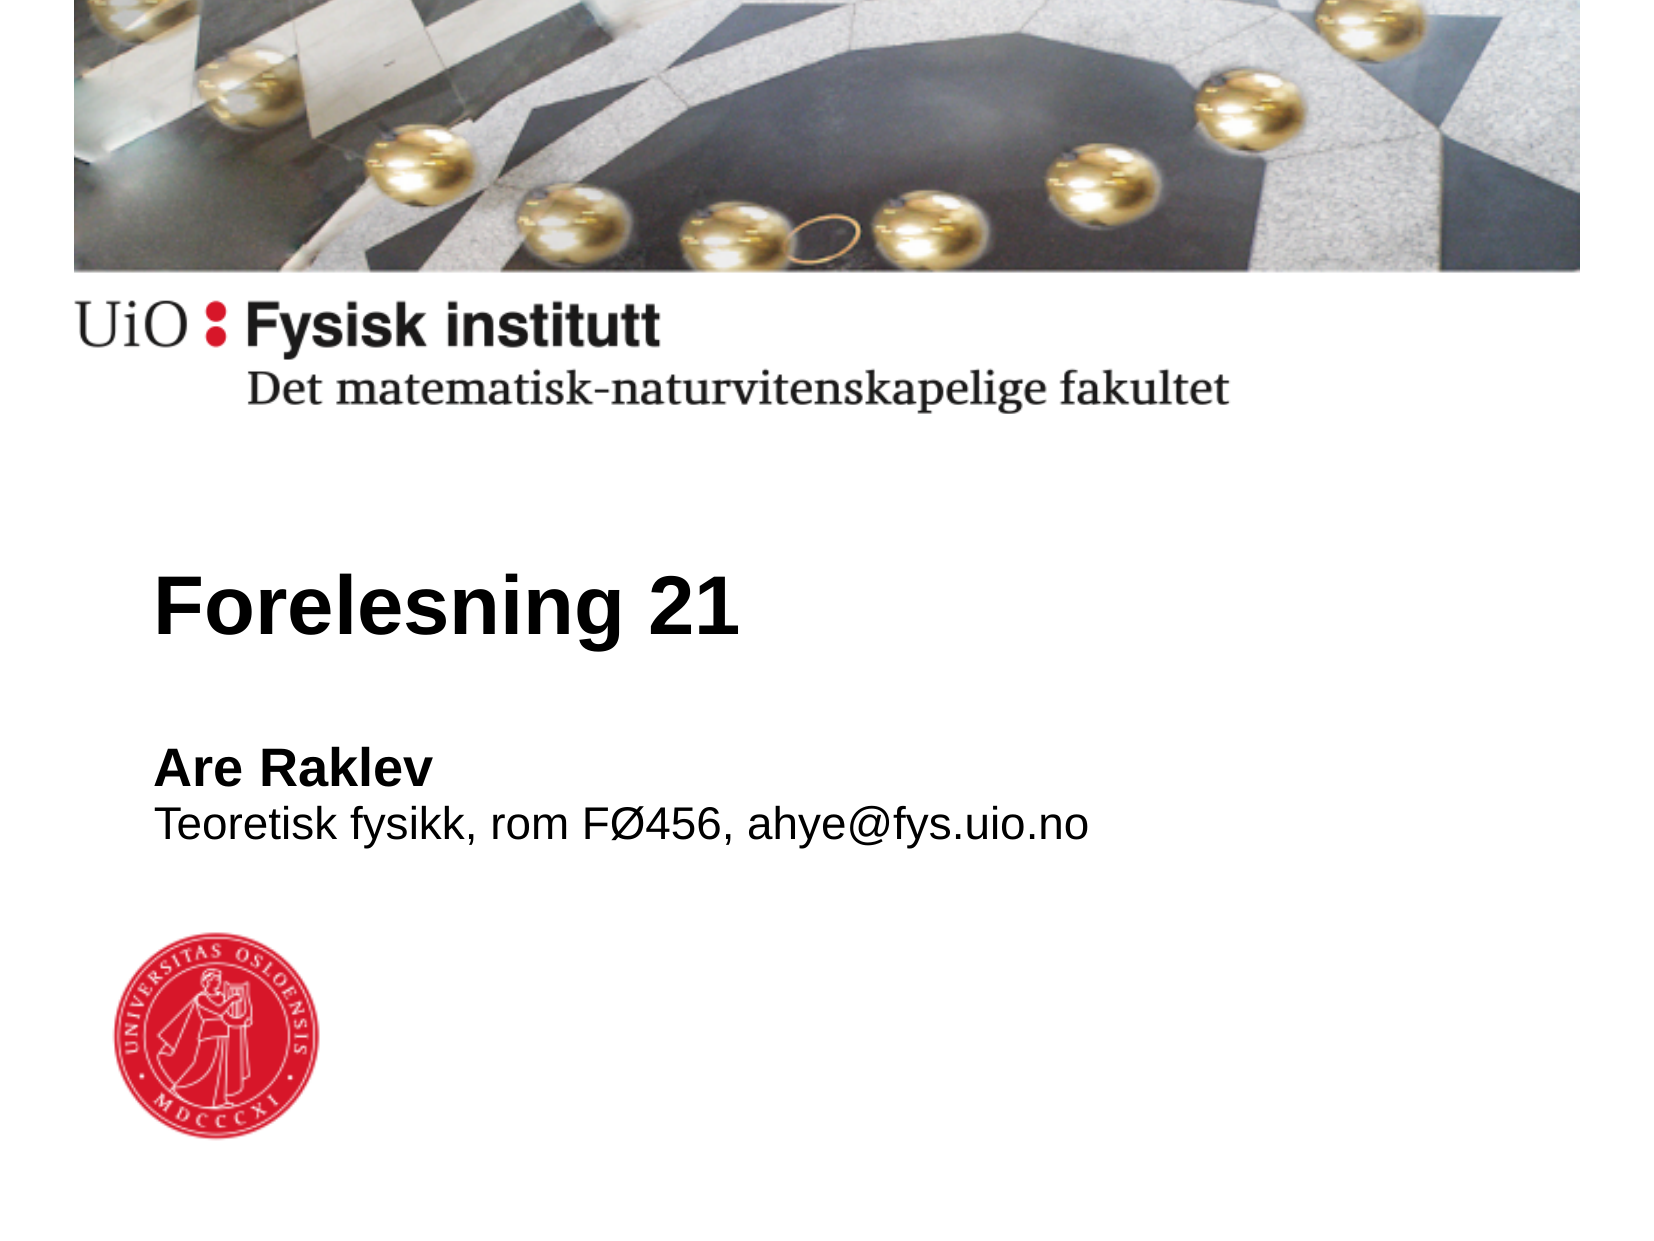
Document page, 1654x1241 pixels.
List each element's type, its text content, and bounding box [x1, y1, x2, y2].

picture [72, 292, 1238, 420]
picture [74, 0, 1580, 280]
picture [109, 927, 326, 1147]
title Are Raklev Teoretisk fysikk, rom FØ456, ahye@fys.uio.no [153, 725, 1500, 862]
subtitle Forelesning 21 [153, 545, 1418, 666]
